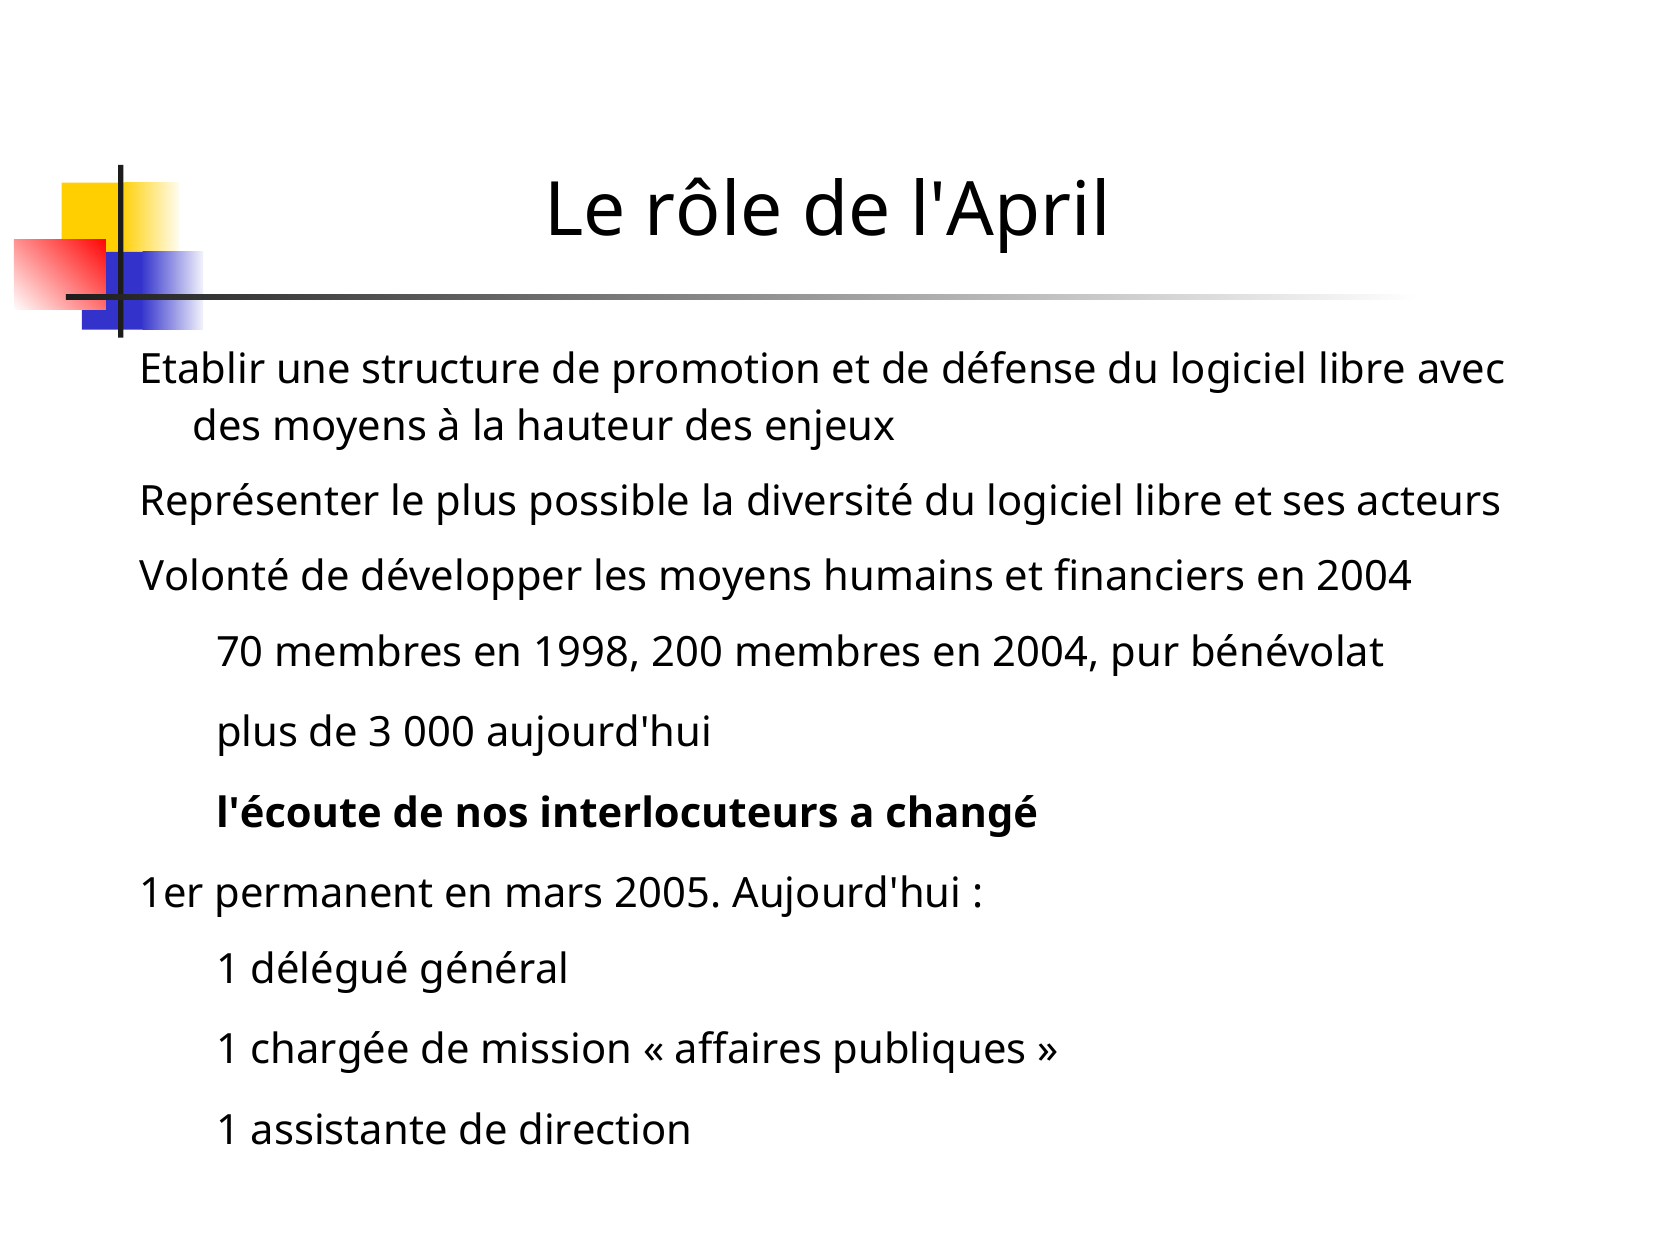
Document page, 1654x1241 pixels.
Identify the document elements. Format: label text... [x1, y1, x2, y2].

list Etablir une structure de promotion et de défense du logiciel libre avec des moyens à la hauteur des enjeux Représenter le plus possible la diversité du logiciel libre et ses acteurs Volonté de développer les moyens humains et financiers en 2004 70 membres en 1998, 200 membres en 2004, pur bénévolat plus de 3 000 aujourd'hui l'écoute de nos interlocuteurs a changé 1er permanent en mars 2005. Aujourd'hui : 1 délégué général 1 chargée de mission « affaires publiques » 1 assistante de direction [121, 338, 1534, 1240]
title Le rôle de l'April [121, 102, 1534, 311]
